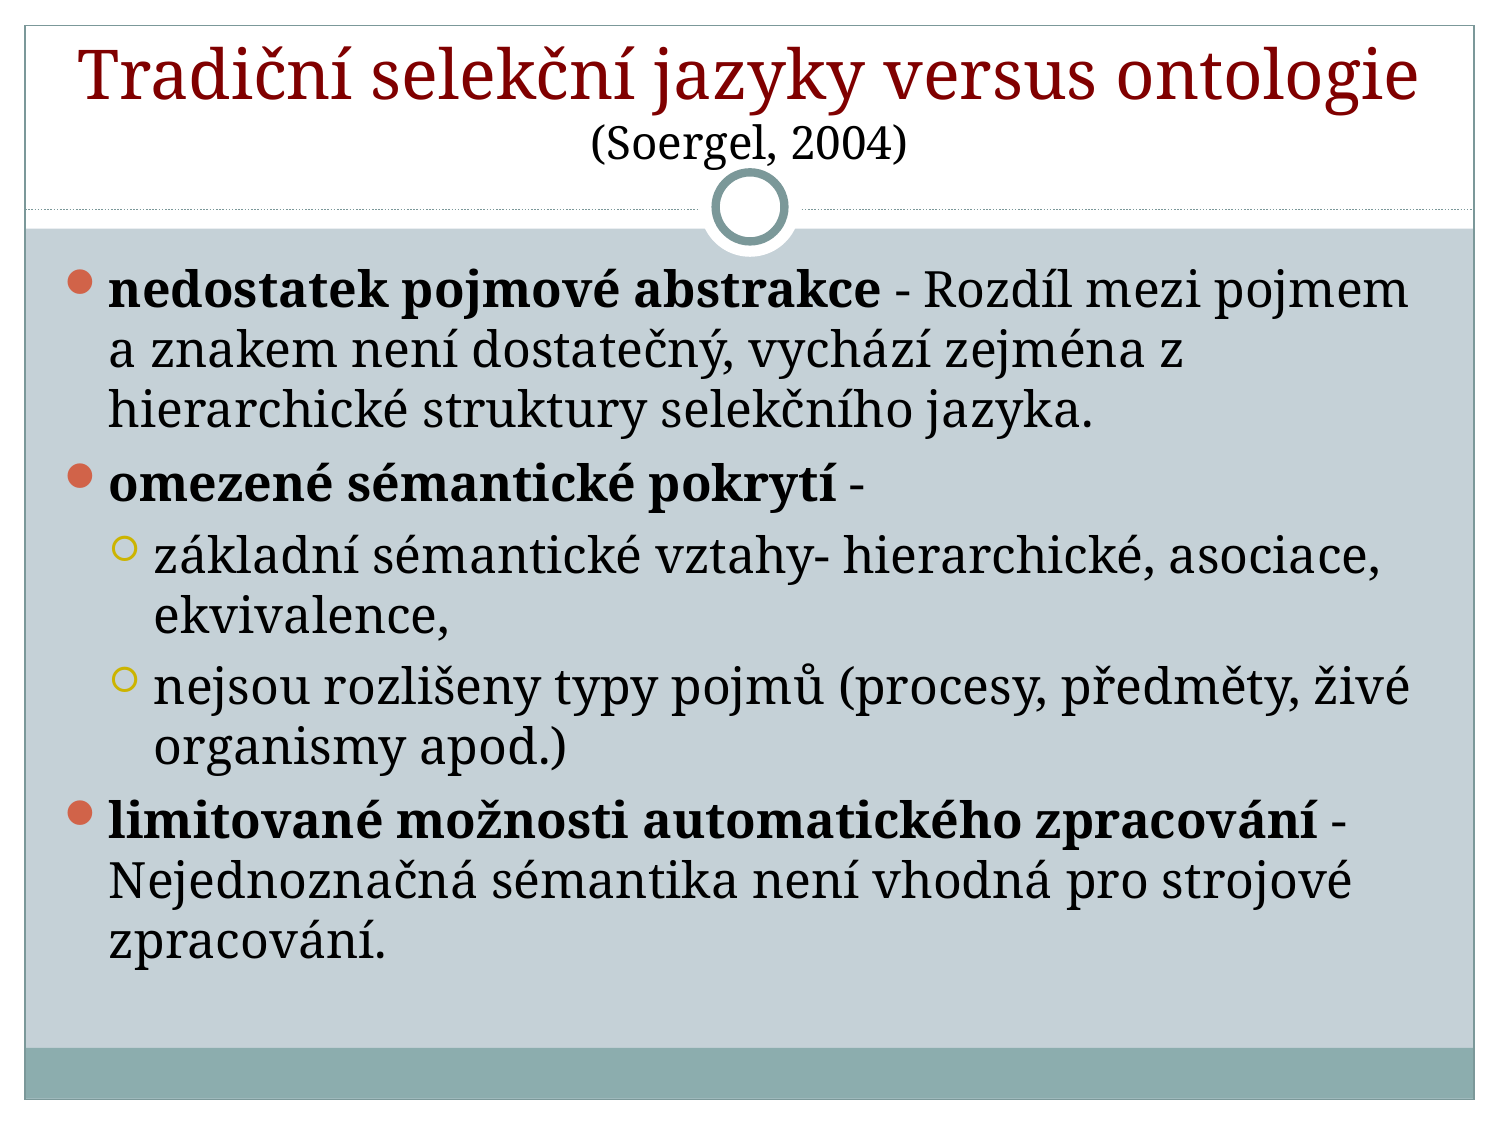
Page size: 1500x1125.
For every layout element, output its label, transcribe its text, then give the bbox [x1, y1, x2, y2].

list nedostatek pojmové abstrakce - Rozdíl mezi pojmem a znakem není dostatečný, vychází zejména z hierarchické struktury selekčního jazyka. omezené sémantické pokrytí - základní sémantické vztahy- hierarchické, asociace, ekvivalence, nejsou rozlišeny typy pojmů (procesy, předměty, živé organismy apod.) limitované možnosti automatického zpracování - Nejednoznačná sémantika není vhodná pro strojové zpracování. [49, 249, 1450, 1020]
title Tradiční selekční jazyky versus ontologie (Soergel, 2004) [49, 23, 1450, 177]
